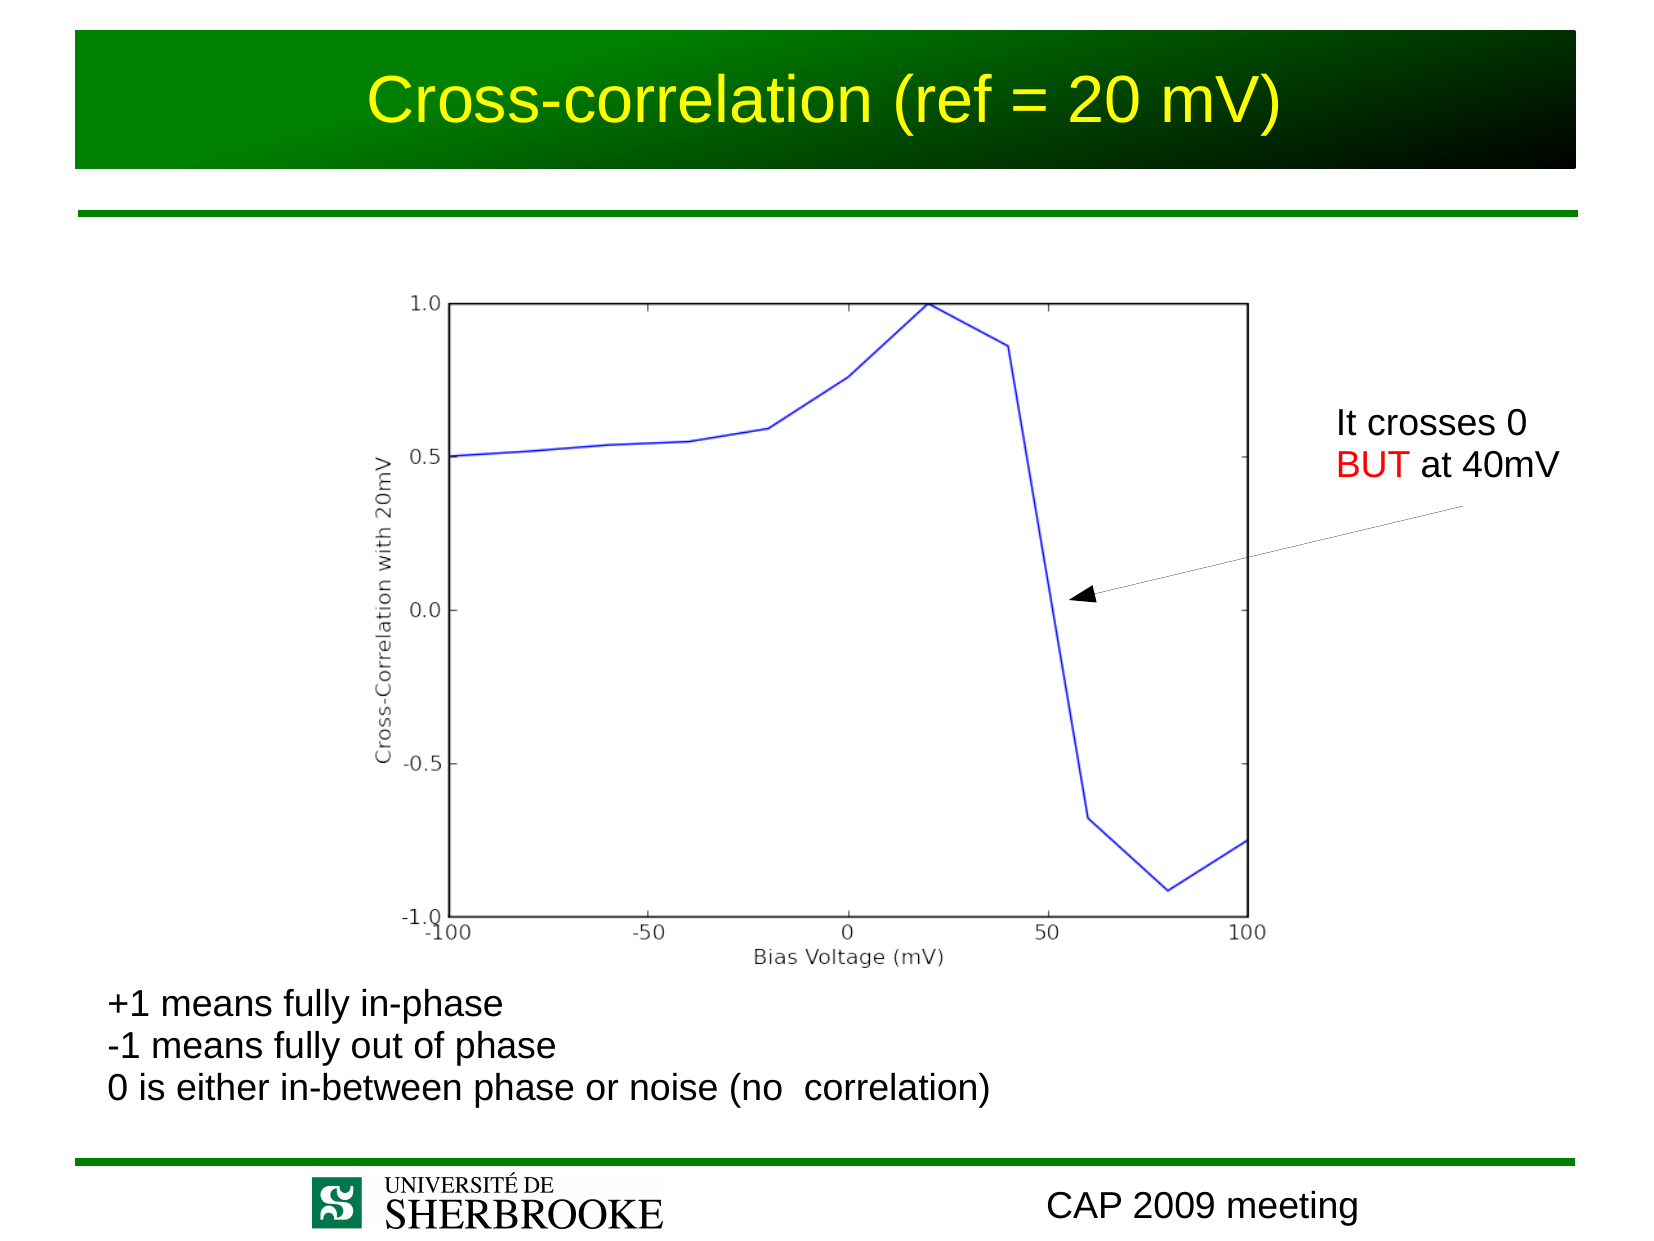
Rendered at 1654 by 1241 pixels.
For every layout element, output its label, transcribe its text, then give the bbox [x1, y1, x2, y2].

picture [312, 1172, 663, 1229]
picture [320, 227, 1351, 994]
text_box +1 means fully in-phase -1 means fully out of phase 0 is either in-between phase or noise (no correlation) [92, 975, 1013, 1116]
text_box It crosses 0 BUT at 40mV [1321, 393, 1576, 493]
title Cross-correlation (ref = 20 mV) [75, 38, 1576, 162]
